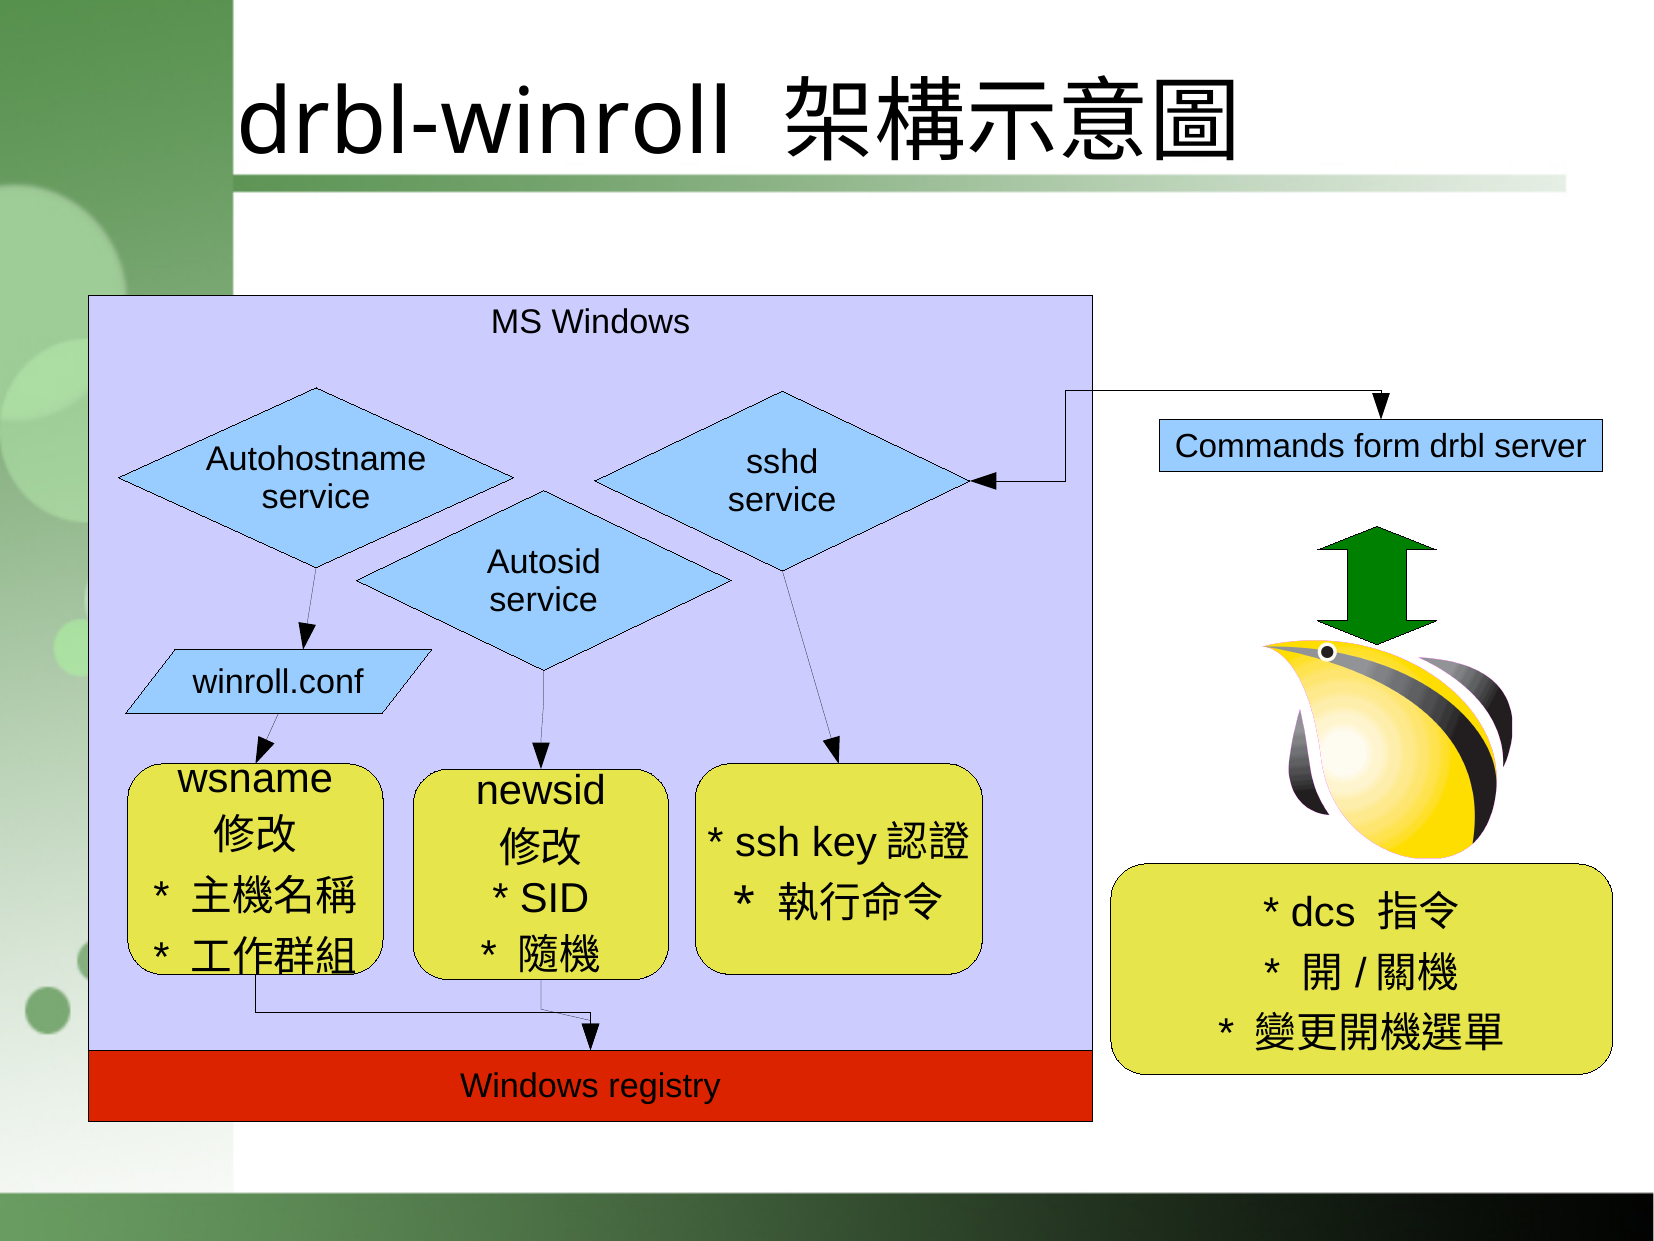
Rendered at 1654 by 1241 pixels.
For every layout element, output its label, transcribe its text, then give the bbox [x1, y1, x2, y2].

text_box newsid 修改 * SID * 隨機 [413, 769, 669, 980]
text_box wsname 修改 * 主機名稱 * 工作群組 [127, 763, 384, 975]
text_box MS Windows [88, 295, 1093, 1050]
text_box [1317, 526, 1437, 606]
text_box * dcs 指令 * 開/關機 * 變更開機選單 [1110, 863, 1613, 1075]
text_box winroll.conf [125, 649, 432, 714]
text_box Autohostname service [118, 387, 514, 568]
picture [0, 0, 1654, 1241]
text_box sshd service [594, 391, 970, 571]
text_box * ssh key認證 * 執行命令 [695, 763, 983, 975]
text_box Commands form drbl server [1159, 419, 1603, 472]
title drbl-winroll 架構示意圖 [236, 49, 1595, 178]
text_box Windows registry [88, 1050, 1093, 1122]
text_box Autosid service [356, 490, 732, 671]
